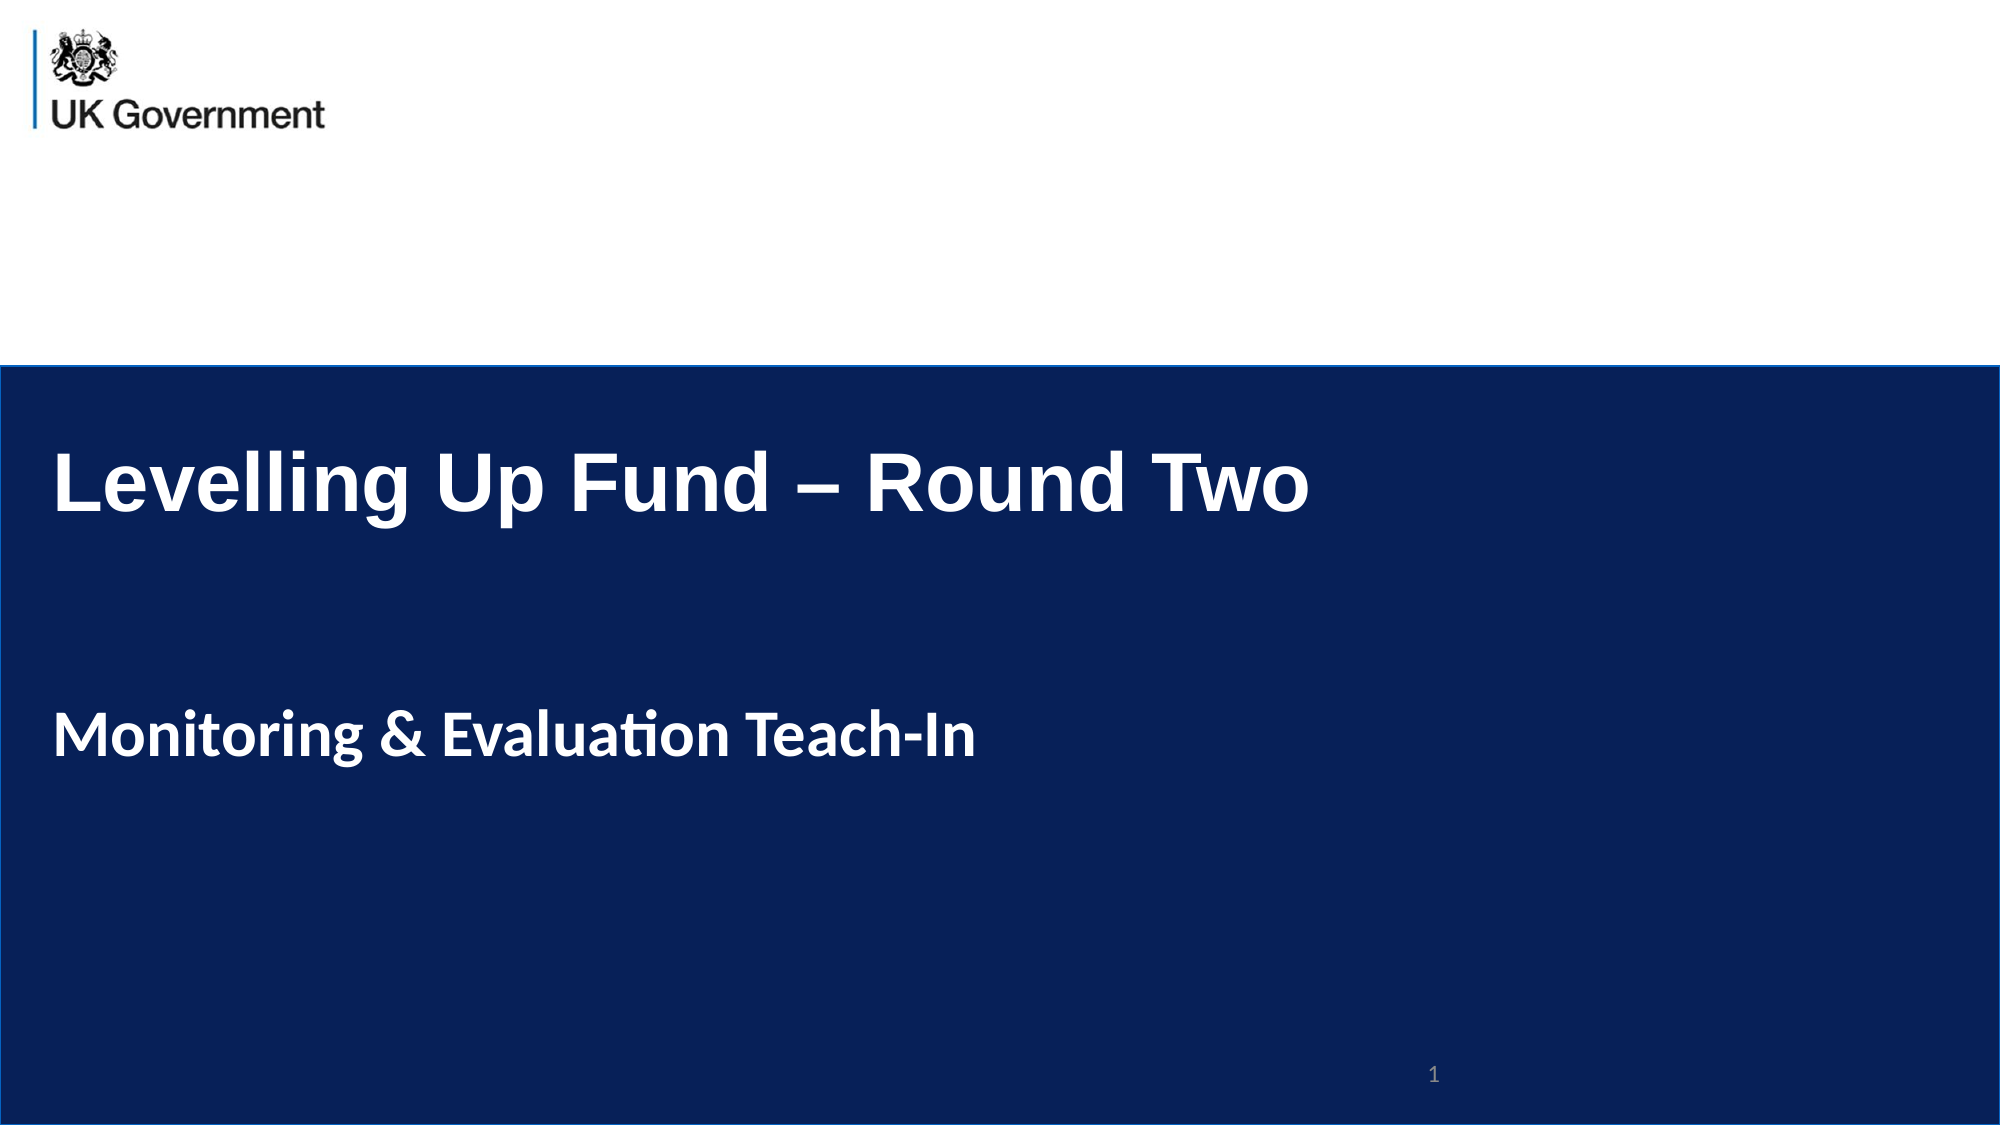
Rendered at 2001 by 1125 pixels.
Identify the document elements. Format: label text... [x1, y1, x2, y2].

text_box 1 [1412, 1042, 1863, 1103]
picture [19, 0, 363, 138]
text_box Monitoring & Evaluation Teach-In [37, 682, 1136, 779]
title Levelling Up Fund – Round Two [37, 389, 1432, 579]
text_box [0, 366, 2000, 1125]
